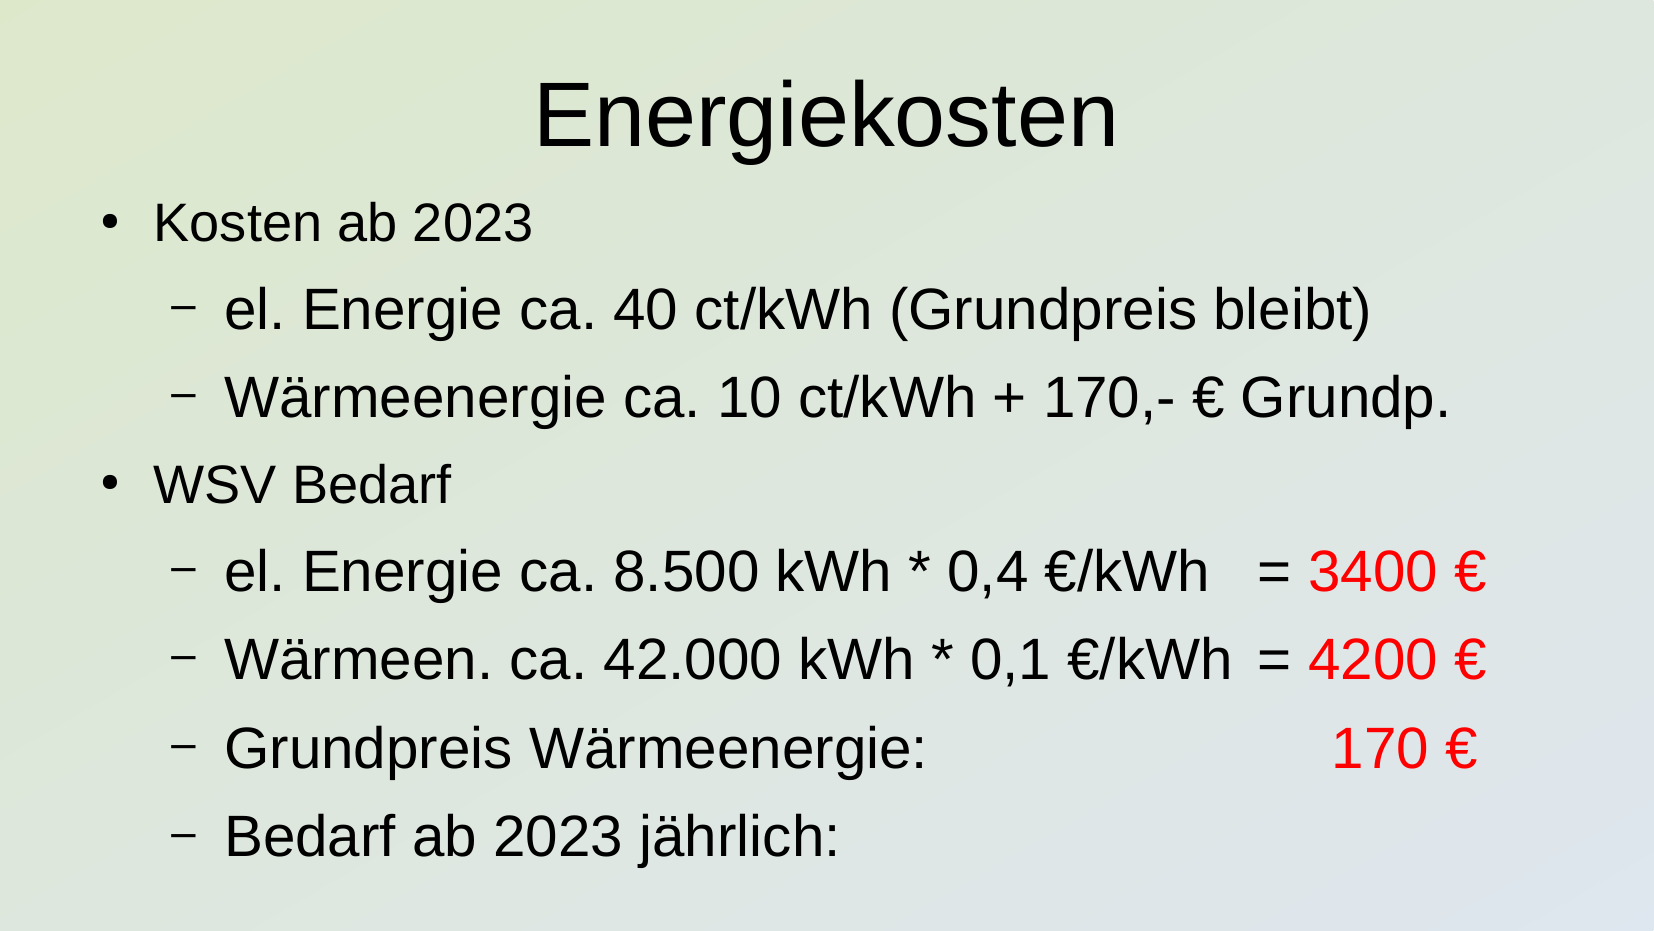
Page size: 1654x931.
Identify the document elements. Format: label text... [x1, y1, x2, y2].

list Kosten ab 2023 el. Energie ca. 40 ct/kWh (Grundpreis bleibt) Wärmeenergie ca. 10 ct/kWh + 170,- € Grundp. WSV Bedarf el. Energie ca. 8.500 kWh * 0,4 €/kWh = 3400 € Wärmeen. ca. 42.000 kWh * 0,1 €/kWh = 4200 € Grundpreis Wärmeenergie: 170 € Bedarf ab 2023 jährlich: [82, 192, 1571, 886]
title Energiekosten [82, 37, 1571, 192]
